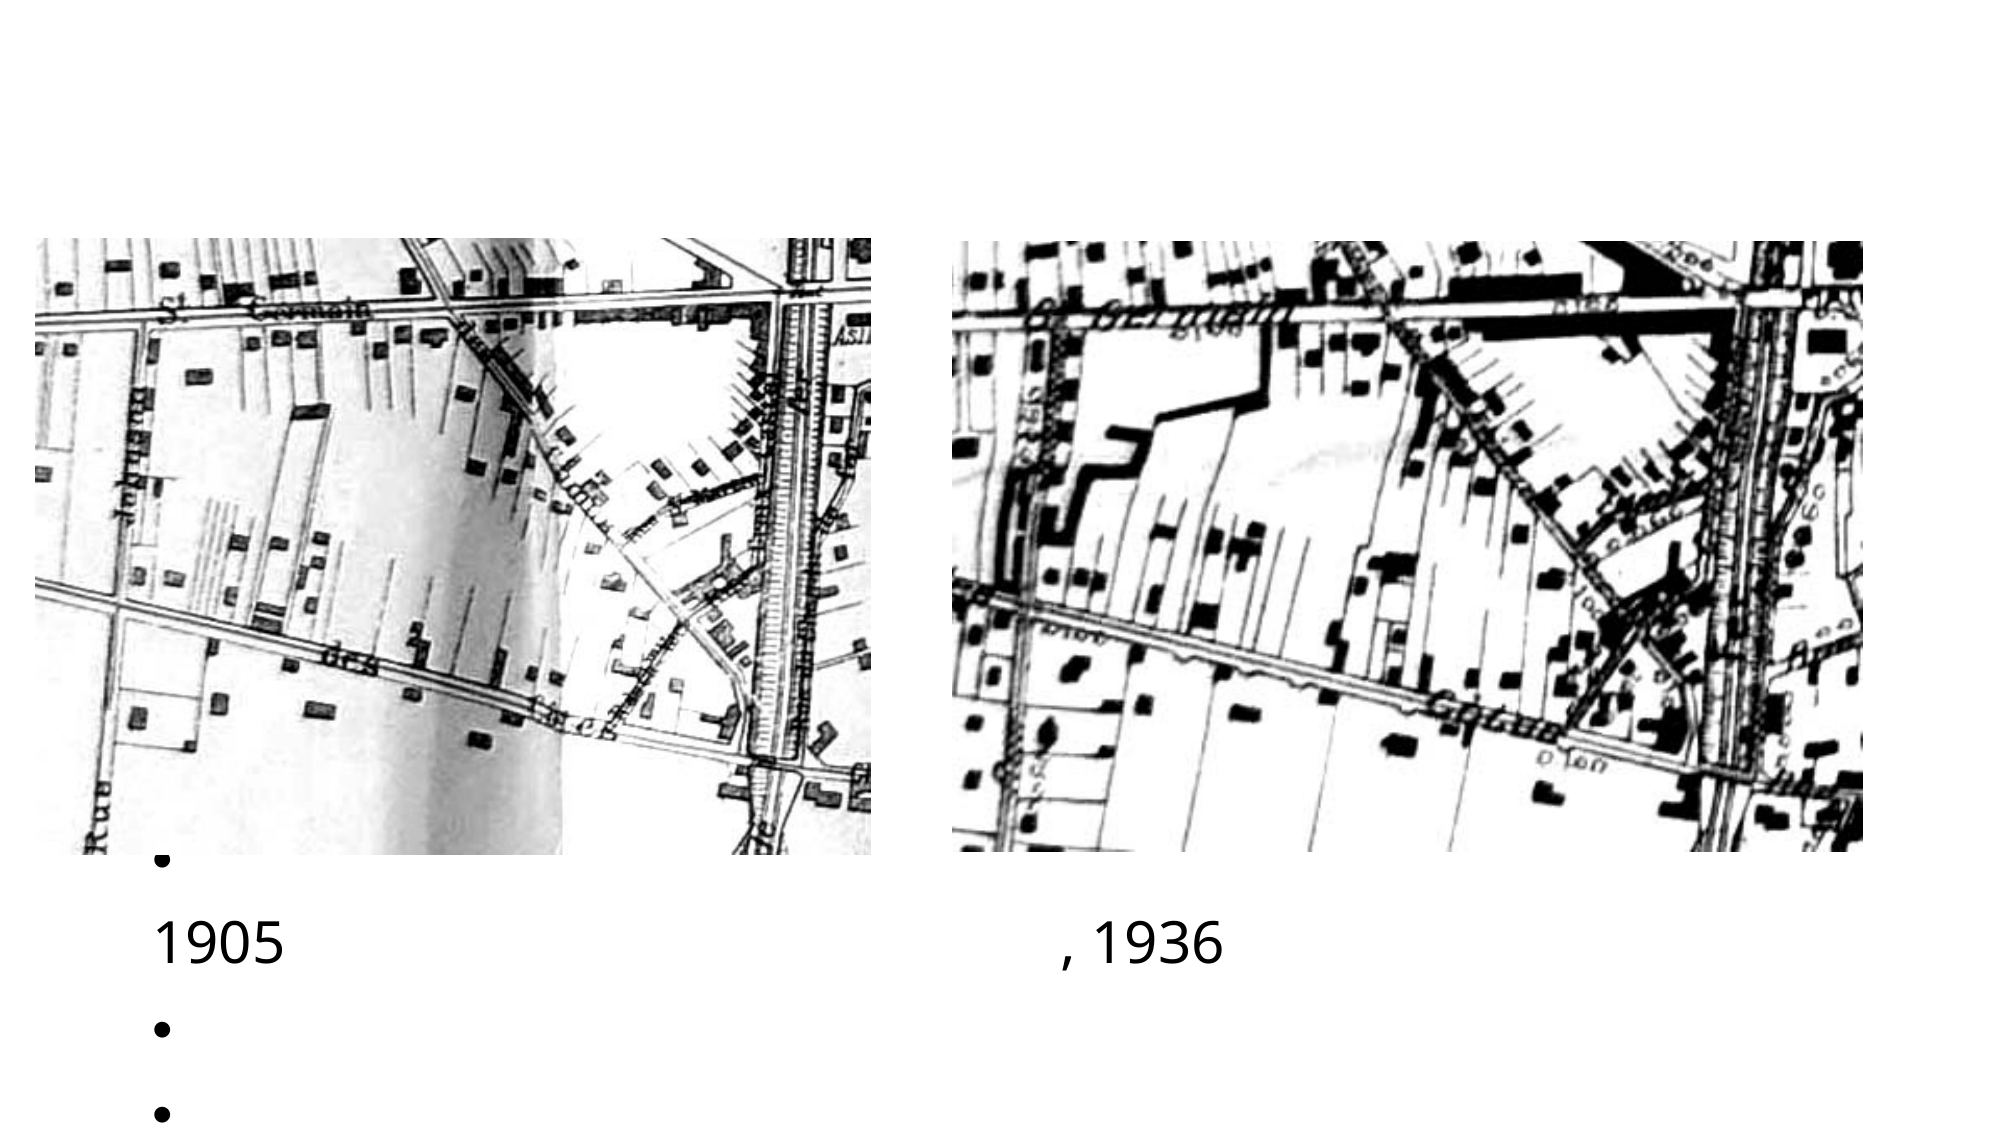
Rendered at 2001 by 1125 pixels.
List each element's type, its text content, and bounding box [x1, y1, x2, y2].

picture [35, 238, 871, 855]
list 1905 , 1936 [137, 299, 1863, 1014]
picture [952, 241, 1863, 852]
